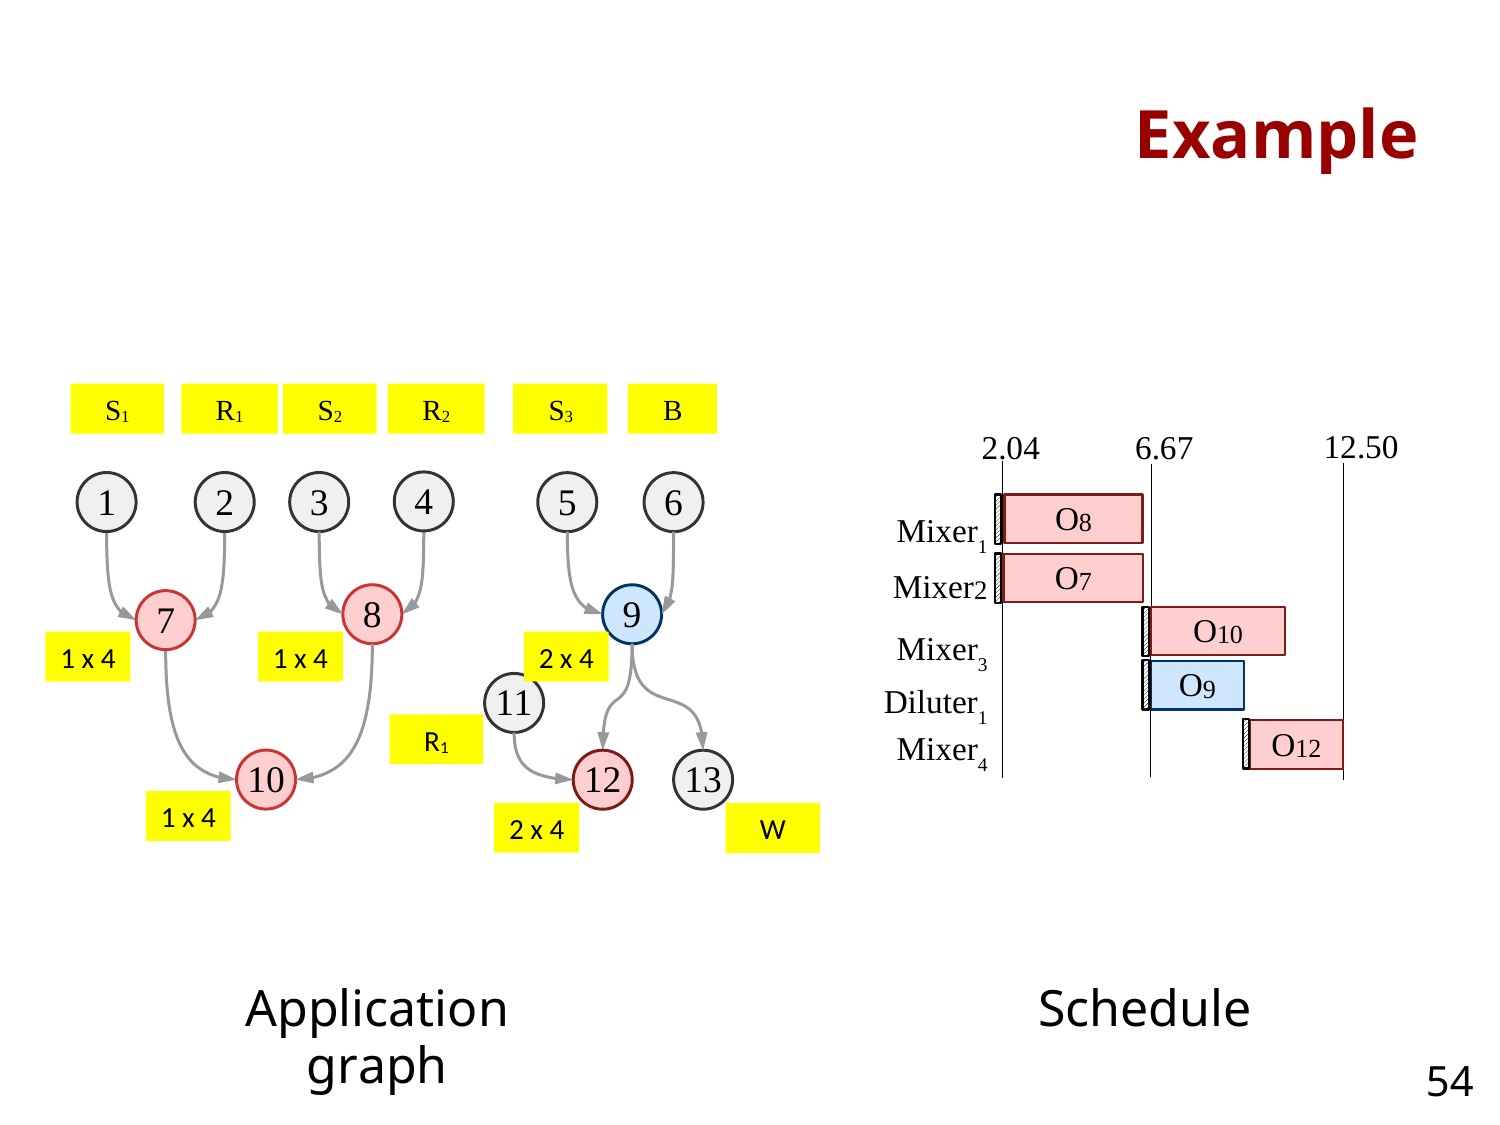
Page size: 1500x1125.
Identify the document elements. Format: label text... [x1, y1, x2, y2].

text_box Schedule [924, 972, 1366, 1046]
text_box 2 [195, 472, 255, 532]
text_box Mixer4 [858, 720, 1003, 782]
text_box 13 [673, 750, 733, 810]
text_box [995, 494, 1001, 544]
text_box O9 [1151, 661, 1245, 710]
text_box 6 [644, 472, 704, 532]
text_box 1 x 4 [145, 791, 231, 841]
text_box Mixer2 [858, 560, 1003, 619]
text_box [995, 553, 1002, 604]
text_box 1 x 4 [45, 631, 131, 682]
text_box S2 [283, 383, 377, 434]
text_box 8 [342, 584, 402, 644]
text_box [1243, 719, 1250, 769]
text_box O7 [1003, 553, 1144, 603]
text_box Mixer3 [858, 619, 1003, 672]
text_box 6.67 [1120, 422, 1243, 502]
text_box B [627, 383, 717, 434]
text_box Mixer1 [858, 501, 1003, 560]
text_box 4 [394, 471, 454, 531]
text_box 12 [573, 750, 633, 810]
text_box 11 [484, 673, 544, 733]
text_box W [725, 802, 821, 853]
text_box R2 [387, 383, 485, 434]
text_box 2.04 [966, 421, 1088, 502]
text_box R1 [181, 383, 278, 434]
text_box [1142, 660, 1149, 710]
text_box R1 [389, 714, 483, 765]
text_box [1142, 606, 1149, 657]
text_box Application graph [156, 972, 598, 1046]
text_box O12 [1249, 719, 1344, 770]
text_box 3 [289, 472, 349, 532]
text_box 7 [136, 590, 196, 650]
text_box 5 [537, 472, 597, 532]
title Example [75, 44, 1419, 227]
text_box O8 [1004, 494, 1143, 543]
text_box Diluter1 [858, 672, 1003, 720]
text_box O10 [1151, 606, 1286, 656]
text_box 2 x 4 [523, 631, 609, 682]
text_box 1 x 4 [258, 631, 343, 682]
text_box S1 [70, 383, 164, 434]
text_box 12.50 [1308, 420, 1447, 500]
text_box 2 x 4 [494, 802, 580, 853]
text_box 10 [236, 750, 296, 810]
text_box 9 [602, 584, 662, 644]
text_box 1 [77, 472, 137, 532]
text_box S3 [513, 383, 608, 434]
